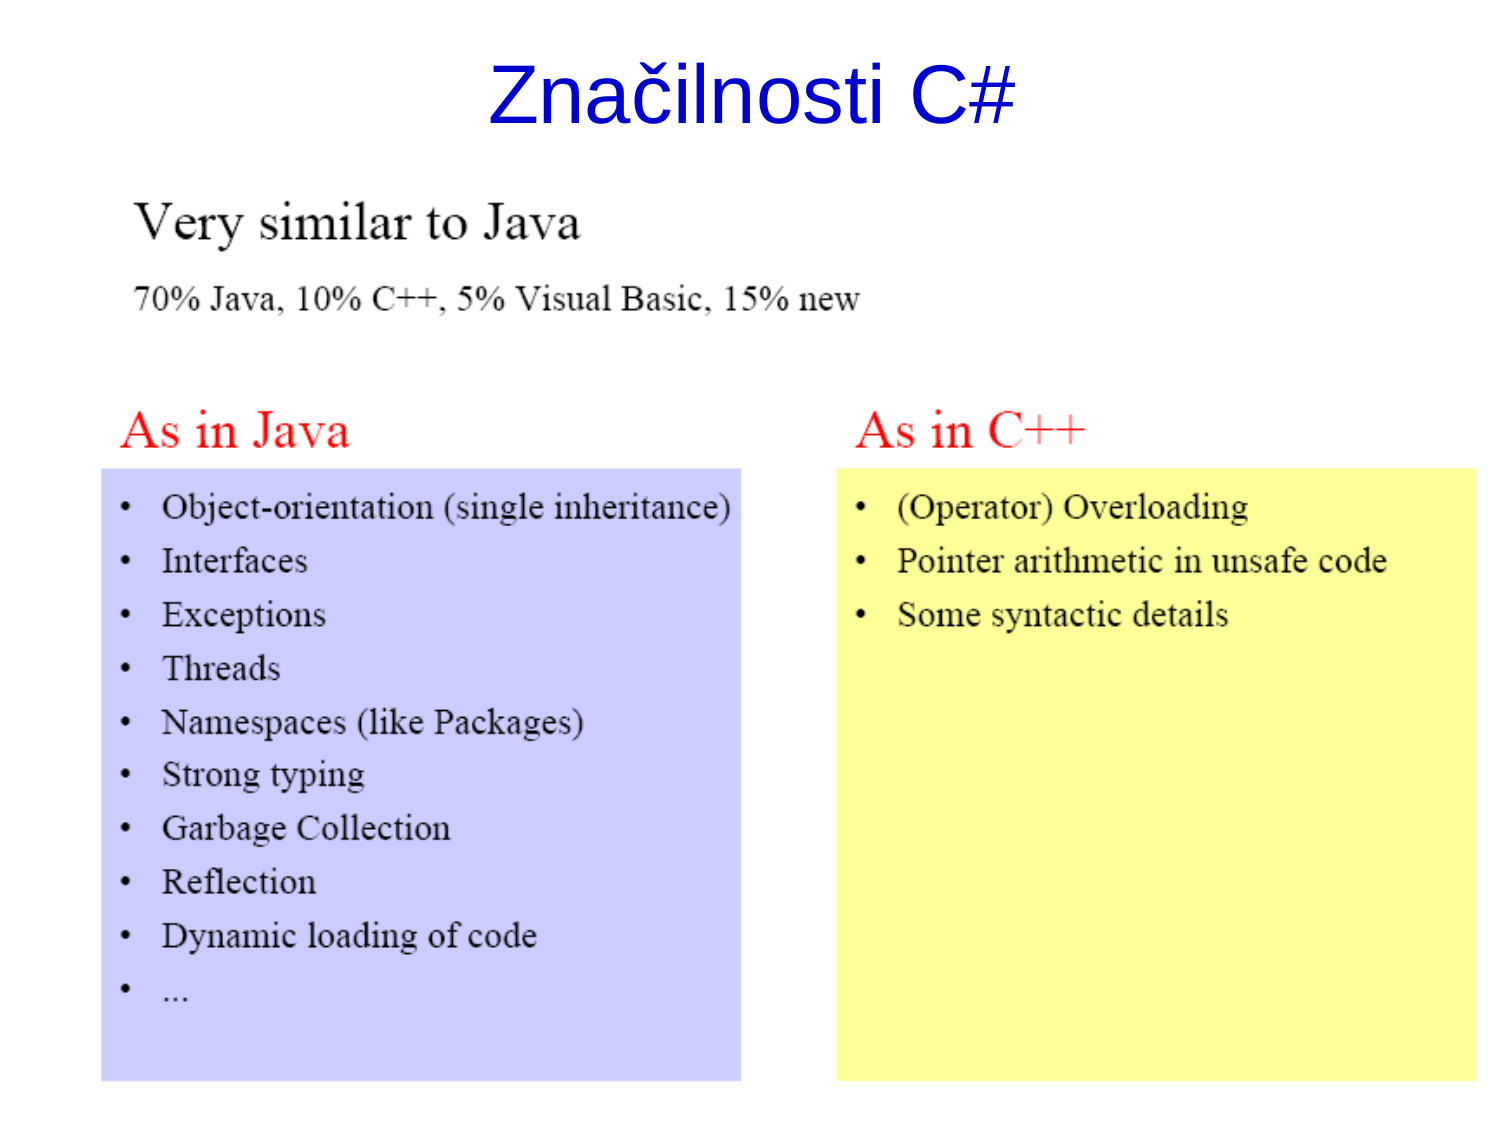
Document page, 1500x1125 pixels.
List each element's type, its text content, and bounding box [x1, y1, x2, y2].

title Značilnosti C# [76, 30, 1427, 149]
text_box [53, 172, 1500, 1104]
